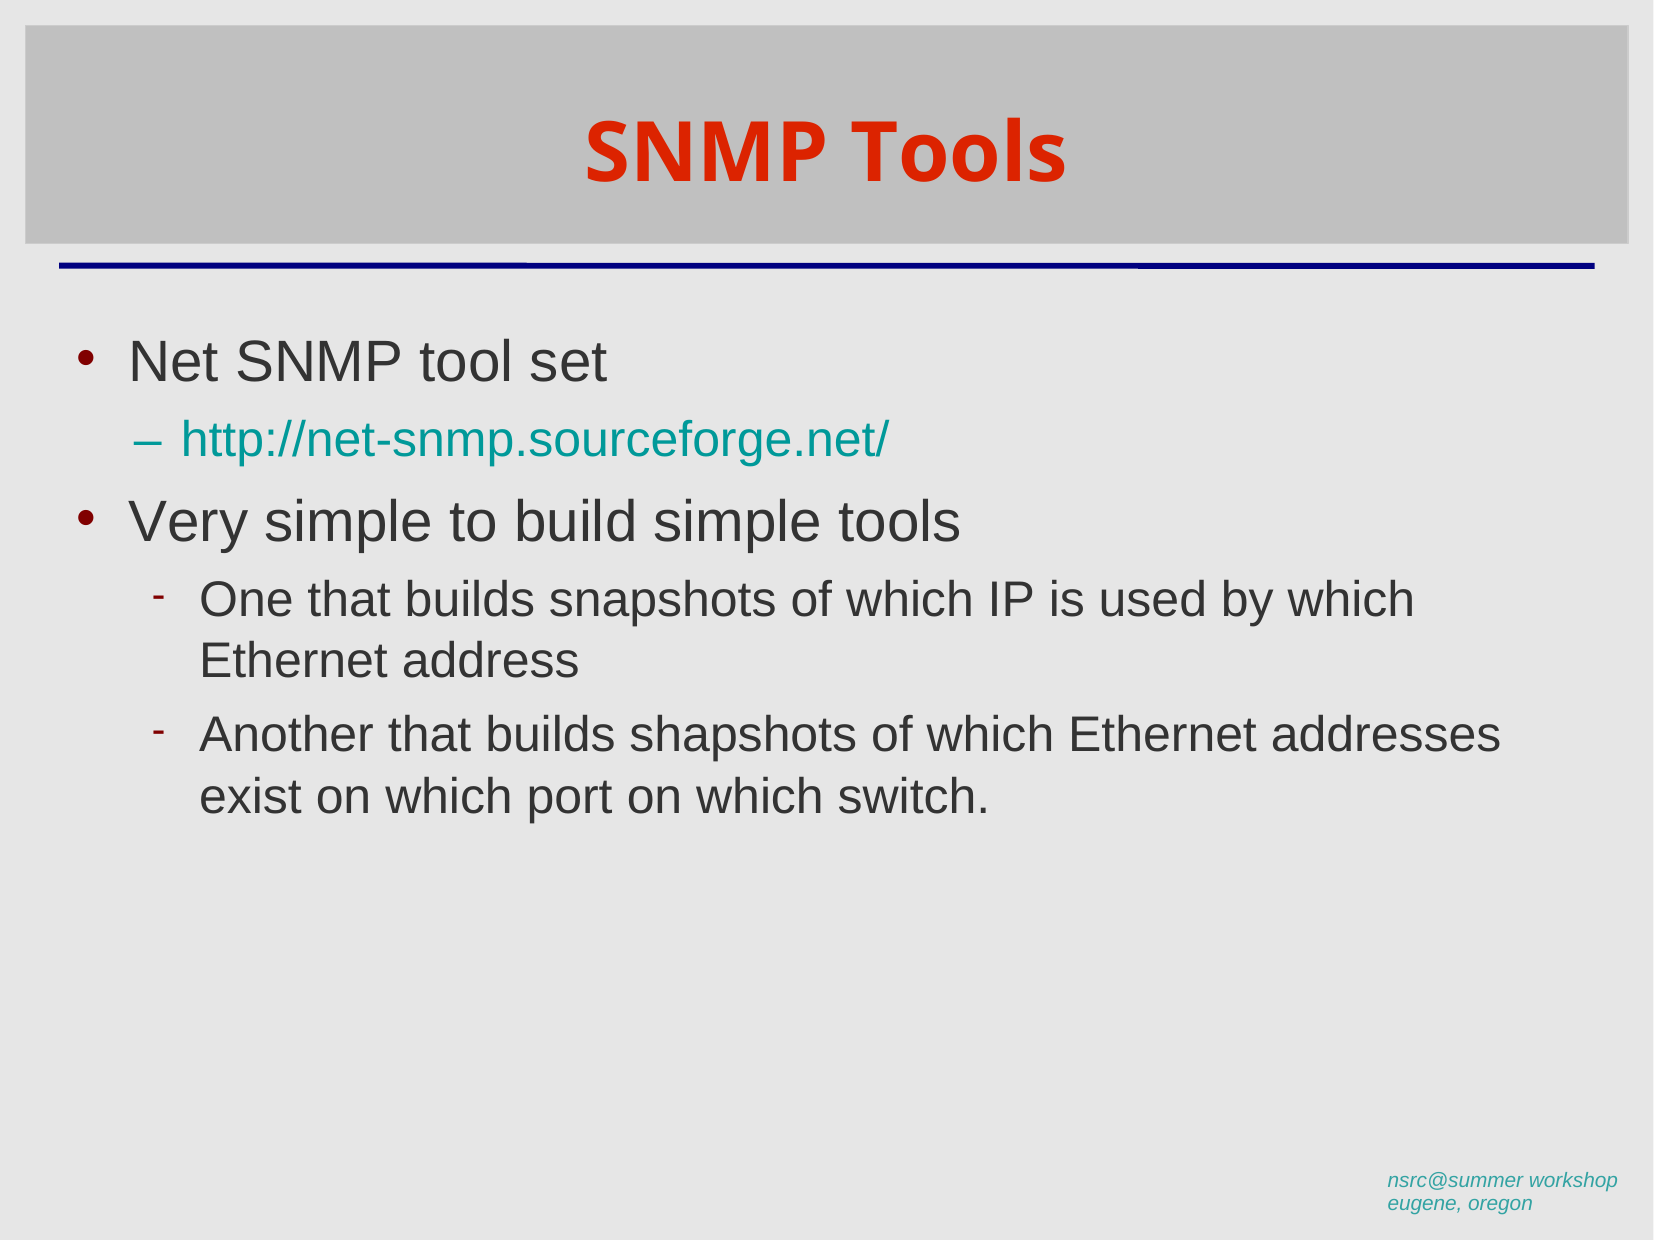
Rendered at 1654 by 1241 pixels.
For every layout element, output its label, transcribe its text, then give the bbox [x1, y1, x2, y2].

list Net SNMP tool set http://net-snmp.sourceforge.net/ Very simple to build simple tools One that builds snapshots of which IP is used by which Ethernet address Another that builds shapshots of which Ethernet addresses exist on which port on which switch. [59, 322, 1593, 1131]
title SNMP Tools [121, 46, 1532, 253]
